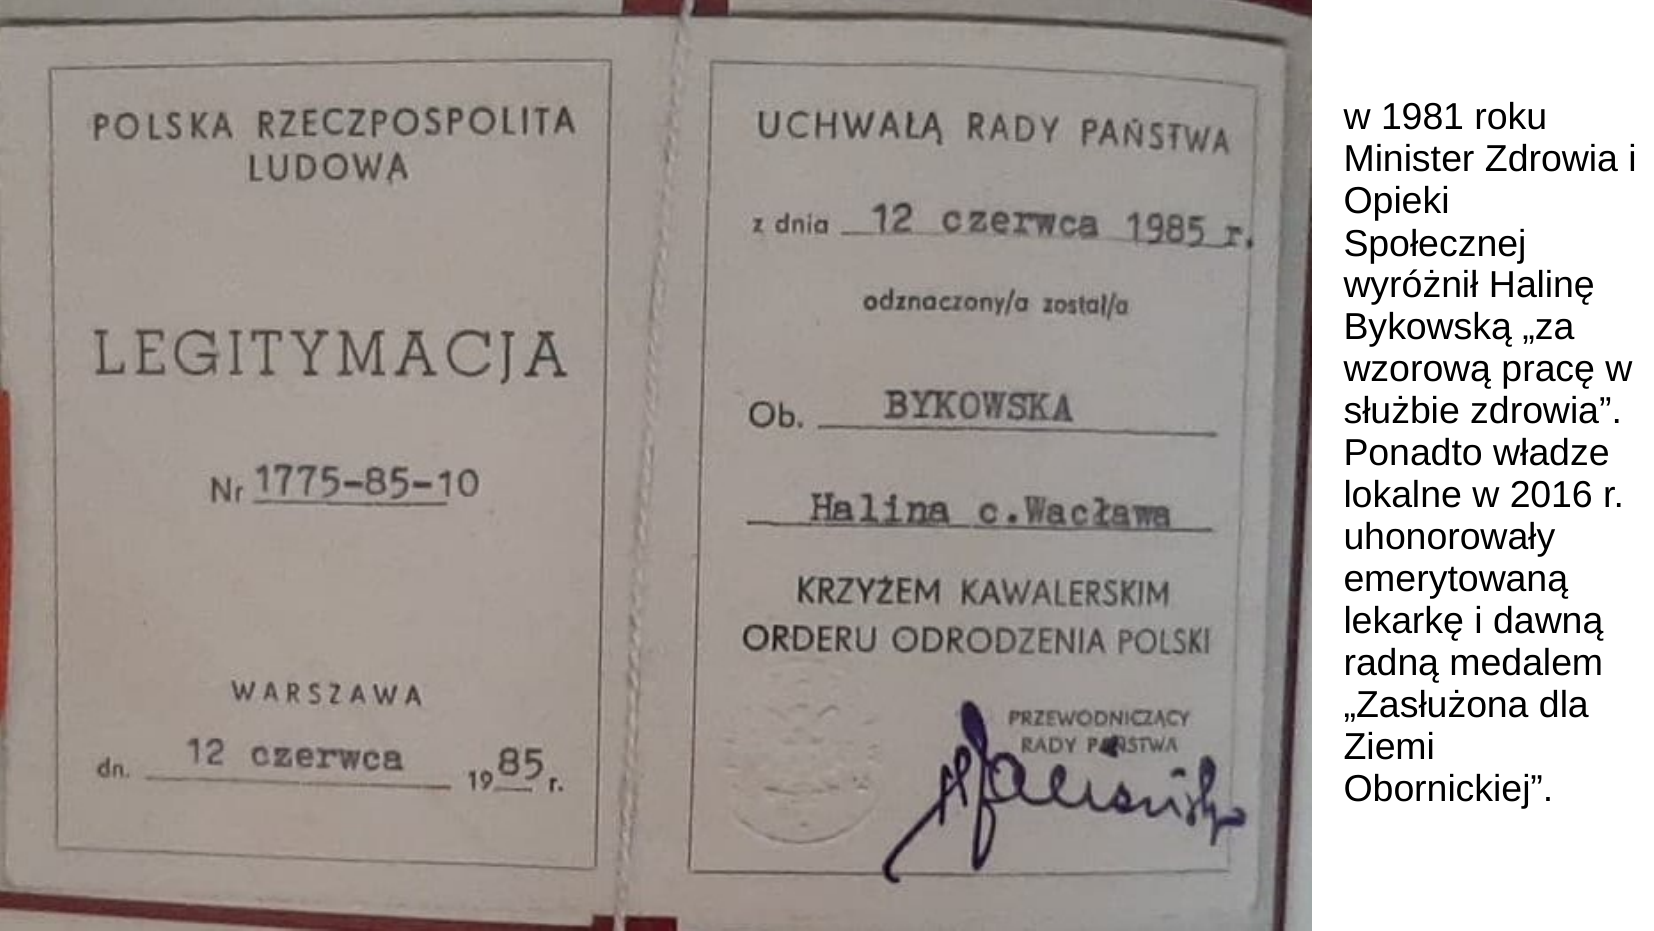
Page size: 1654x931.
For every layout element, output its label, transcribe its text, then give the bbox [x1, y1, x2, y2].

picture [0, 0, 1312, 931]
text_box w 1981 roku Minister Zdrowia i Opieki Społecznej wyróżnił Halinę Bykowską „za wzorową pracę w służbie zdrowia”. Ponadto władze lokalne w 2016 r. uhonorowały emerytowaną lekarkę i dawną radną medalem „Zasłużona dla Ziemi Obornickiej”. [1328, 88, 1654, 818]
